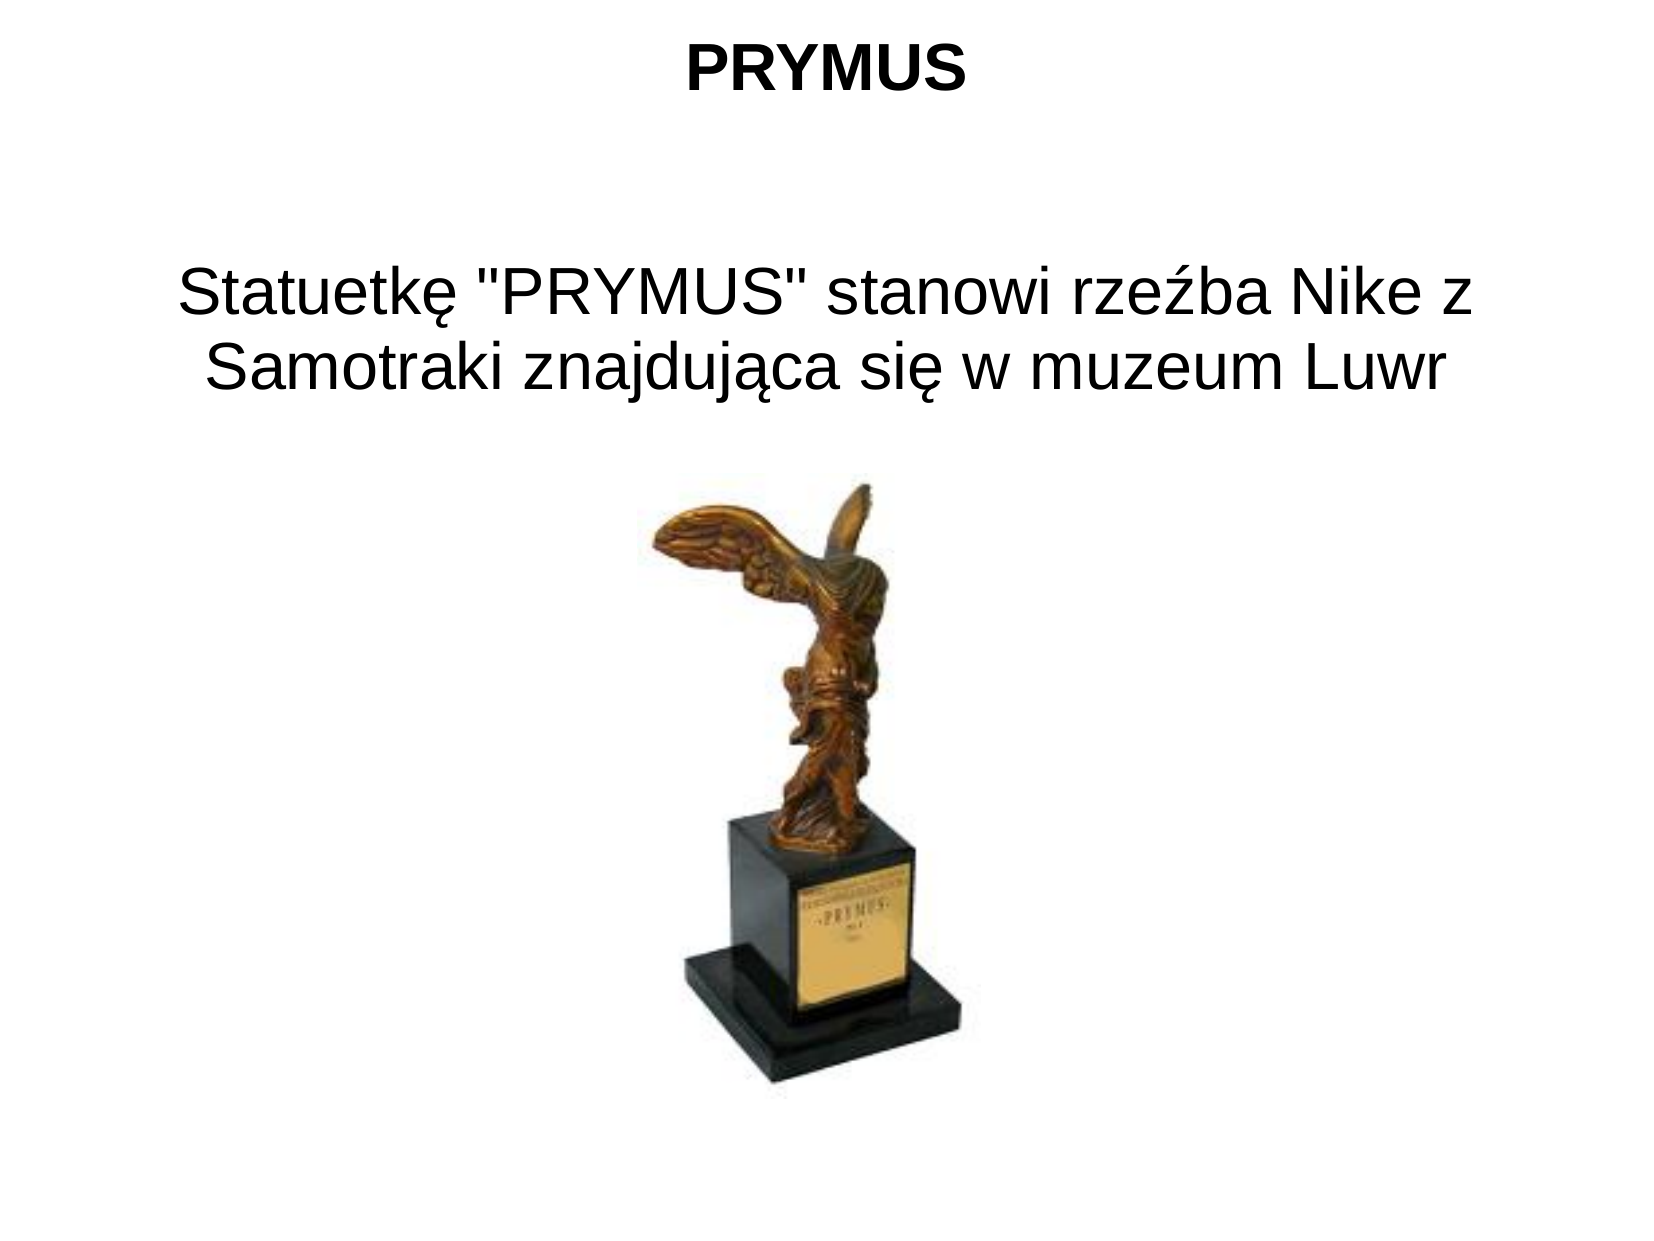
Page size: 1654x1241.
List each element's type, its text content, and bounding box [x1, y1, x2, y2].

subtitle PRYMUS Statuetkę "PRYMUS" stanowi rzeźba Nike z Samotraki znajdująca się w muzeum Luwr [82, 11, 1571, 721]
picture [637, 473, 981, 1099]
